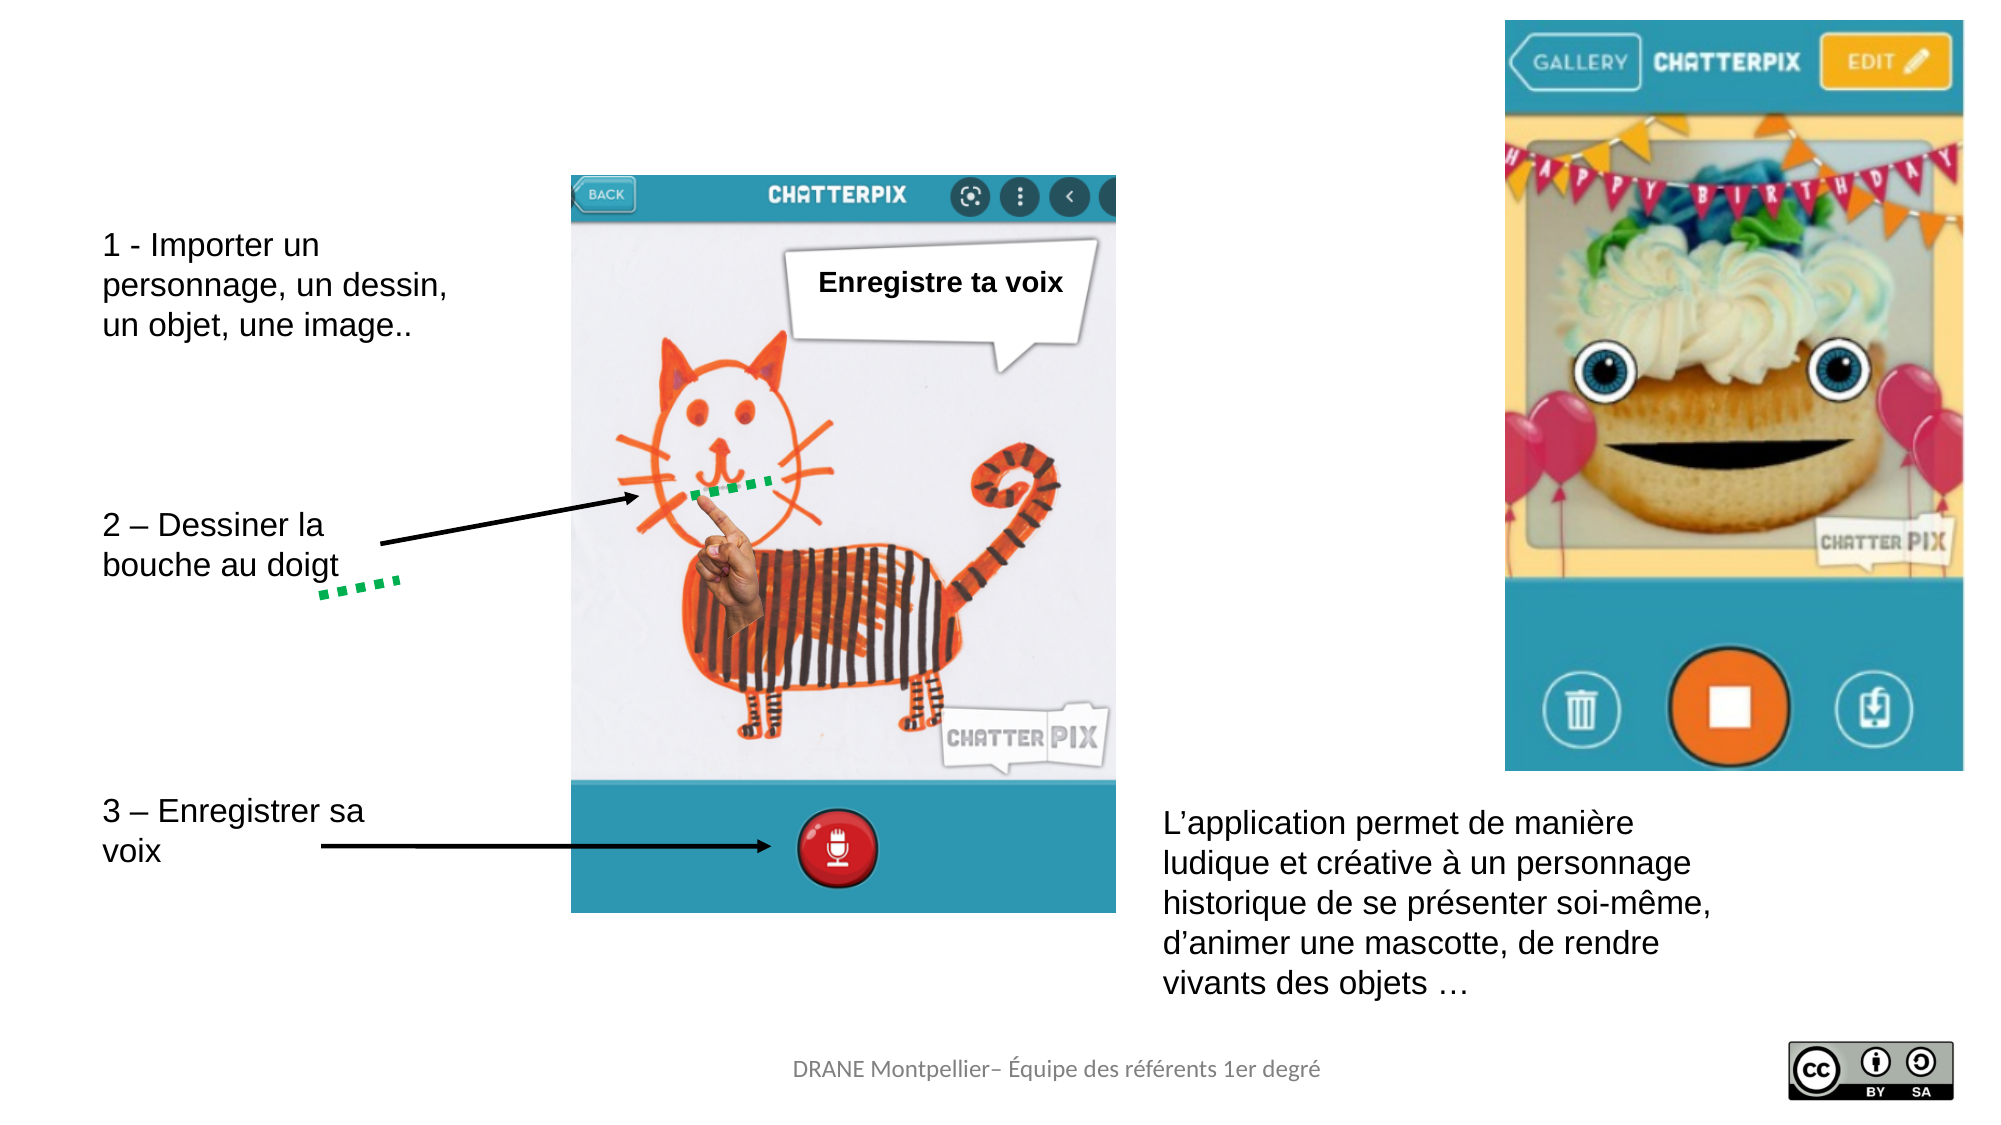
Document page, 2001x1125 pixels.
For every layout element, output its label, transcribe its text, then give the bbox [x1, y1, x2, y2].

text_box 1 - Importer un personnage, un dessin, un objet, une image.. [87, 216, 484, 396]
picture [1505, 20, 1965, 771]
picture [1781, 1037, 1956, 1105]
text_box 3 – Enregistrer sa voix [87, 782, 420, 877]
text_box L’application permet de manière ludique et créative à un personnage historique de se présenter soi-même, d’animer une mascotte, de rendre vivants des objets … [1148, 793, 1763, 1009]
text_box Enregistre ta voix [803, 256, 1083, 307]
text_box DRANE Montpellier– Équipe des référents 1er degré [493, 1044, 1622, 1105]
text_box 2 – Dessiner la bouche au doigt [87, 496, 456, 591]
picture [571, 175, 1116, 913]
